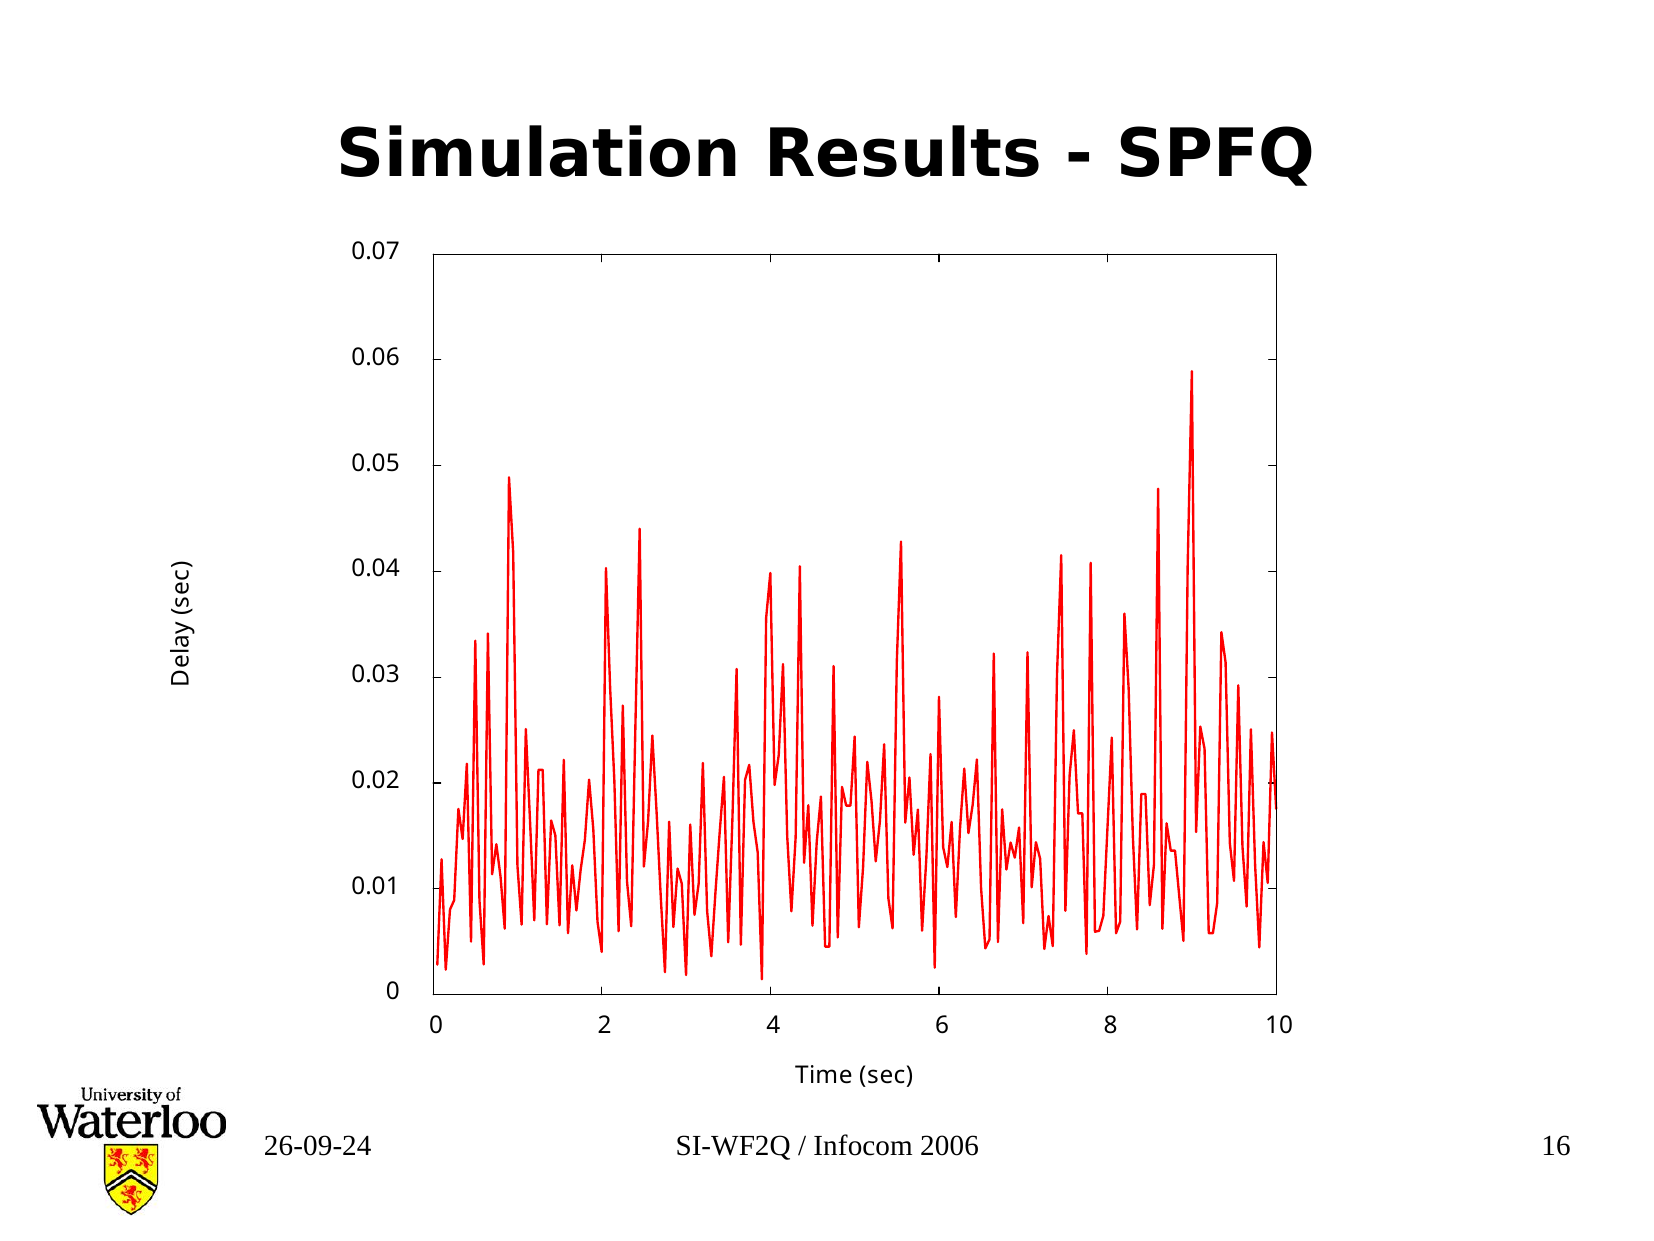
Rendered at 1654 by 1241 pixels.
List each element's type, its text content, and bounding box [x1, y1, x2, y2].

title Simulation Results - SPFQ [82, 49, 1571, 257]
picture [37, 187, 1360, 1216]
